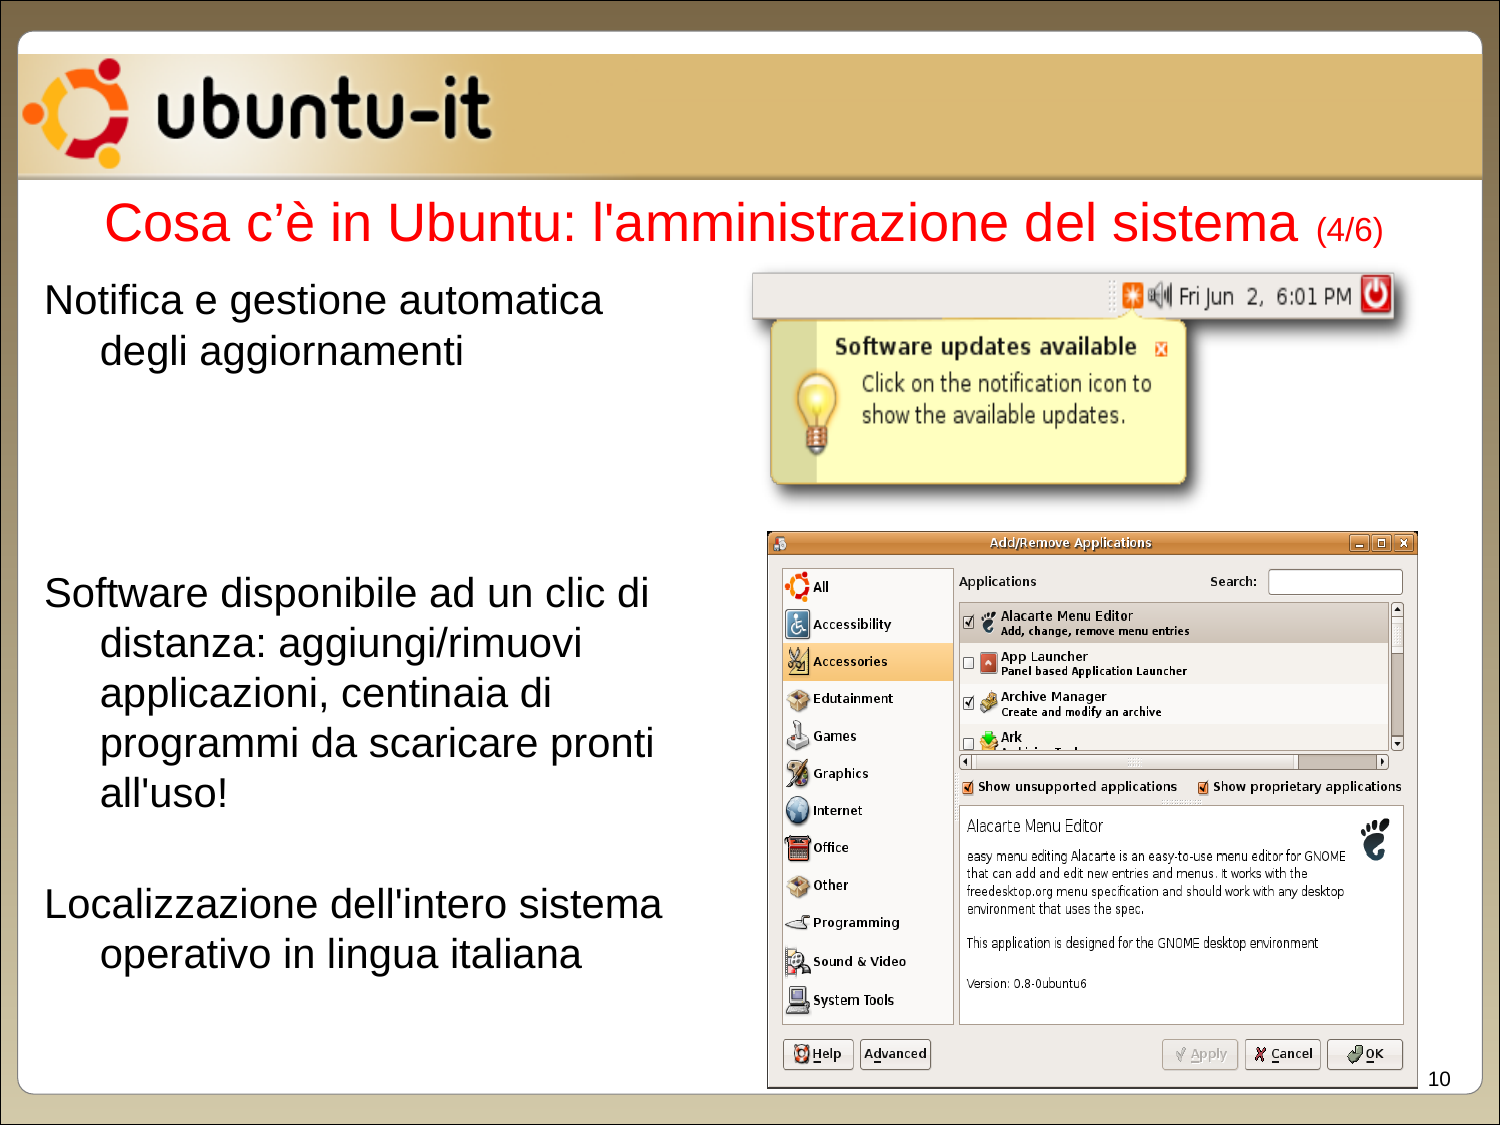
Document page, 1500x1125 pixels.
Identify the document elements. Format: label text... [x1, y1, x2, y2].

list Notifica e gestione automatica degli aggiornamenti Software disponibile ad un clic di distanza: aggiungi/rimuovi applicazioni, centinaia di programmi da scaricare pronti all'uso! Localizzazione dell'intero sistema operativo in lingua italiana [29, 265, 715, 1059]
picture [18, 54, 1483, 180]
picture [738, 255, 1424, 522]
picture [767, 531, 1418, 1089]
title Cosa c’è in Ubuntu: l'amministrazione del sistema (4/6) [17, 178, 1471, 262]
